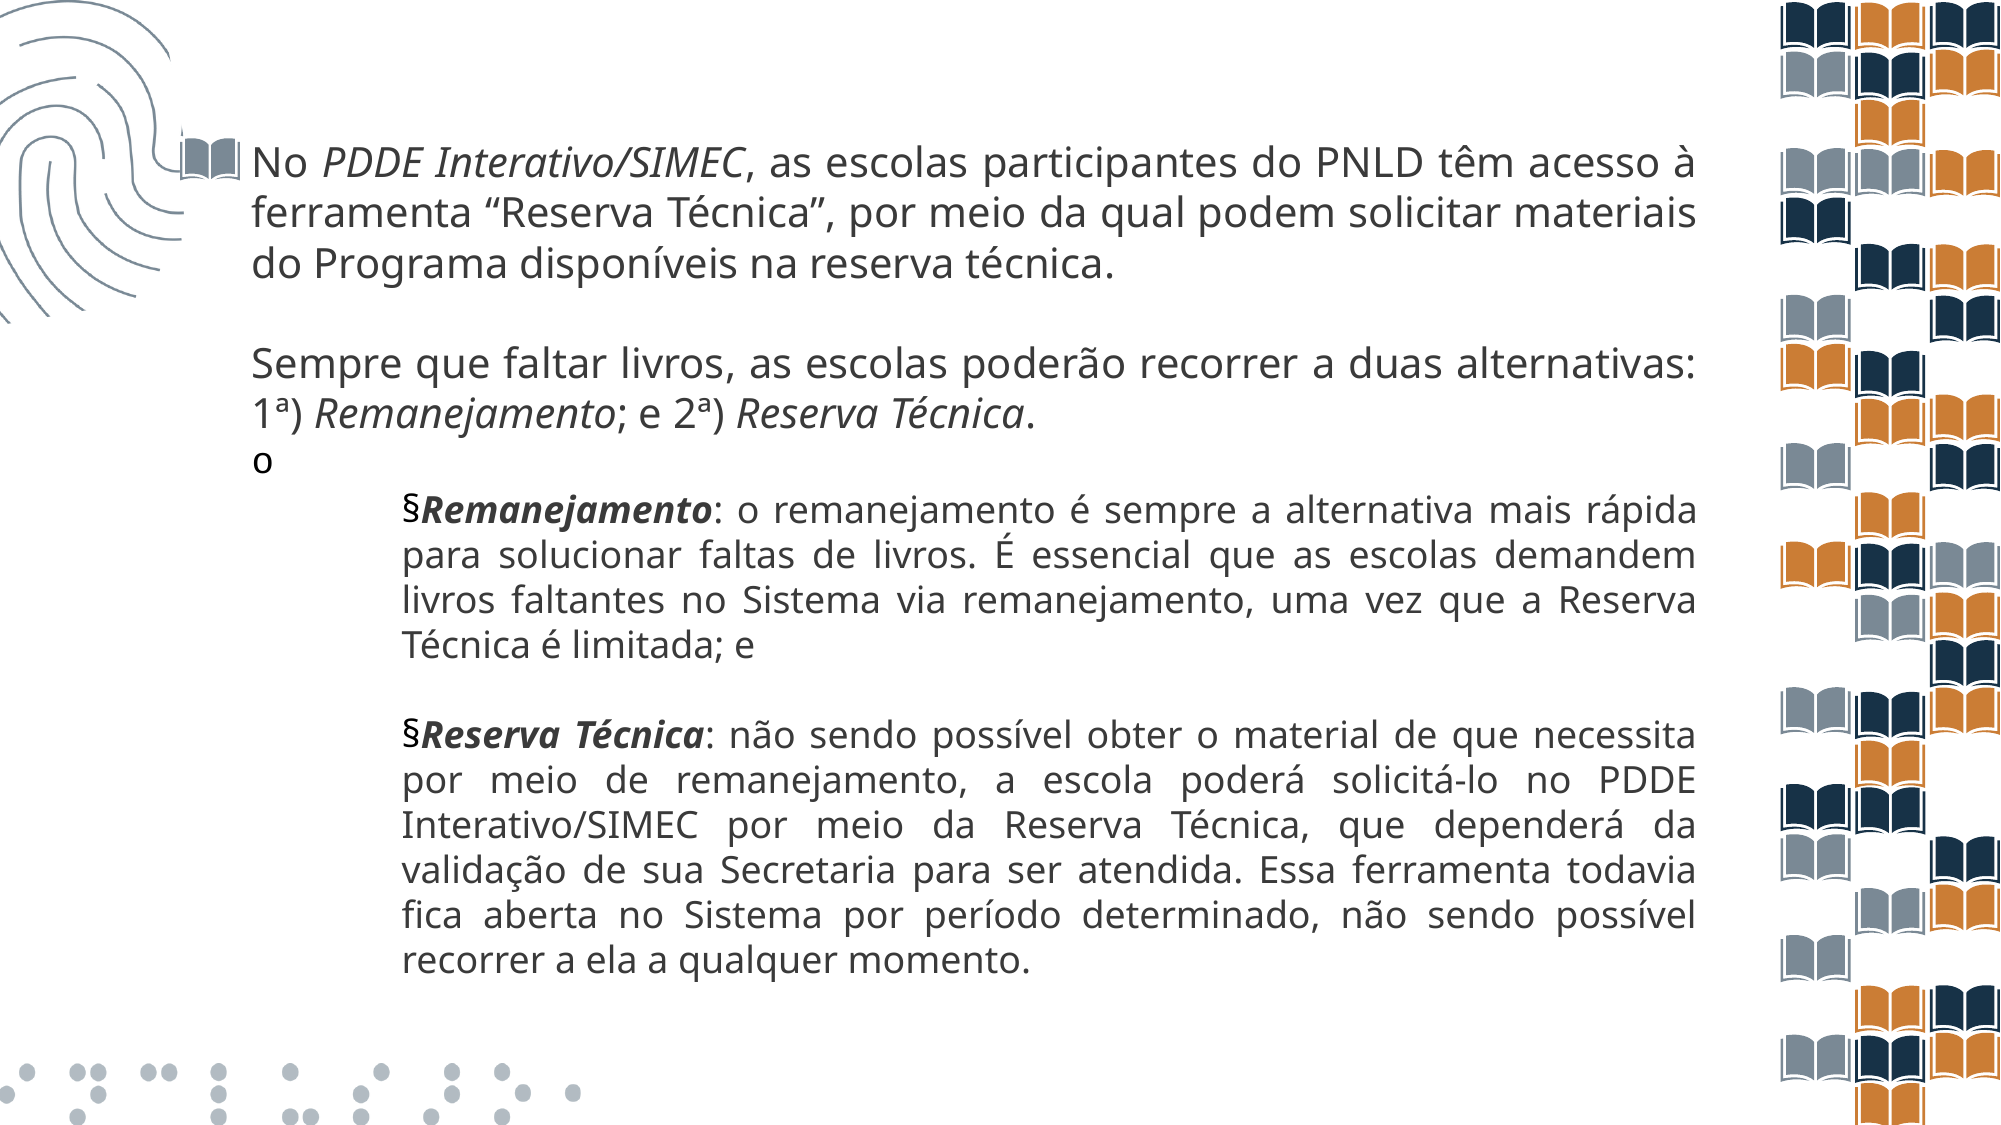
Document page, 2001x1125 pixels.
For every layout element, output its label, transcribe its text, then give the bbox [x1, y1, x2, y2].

text_box [1929, 539, 2000, 735]
text_box [1780, 0, 1851, 99]
text_box [1780, 292, 1851, 392]
text_box [0, 1063, 581, 1125]
text_box [1929, 0, 2000, 97]
text_box [1855, 689, 1926, 835]
text_box [1855, 983, 1926, 1125]
text_box [1929, 834, 2000, 932]
text_box [1780, 440, 1851, 491]
text_box [1929, 242, 2000, 292]
text_box [1855, 0, 1926, 197]
text_box [1780, 781, 1851, 882]
text_box [0, 0, 240, 326]
text_box [1780, 932, 1851, 983]
text_box [1855, 241, 1926, 292]
text_box [1780, 145, 1851, 245]
text_box [1929, 293, 2000, 343]
text_box [1780, 539, 1851, 589]
text_box [1780, 684, 1851, 735]
text_box [1929, 147, 2000, 198]
text_box [1780, 1032, 1851, 1082]
text_box [1855, 541, 1926, 591]
text_box [1929, 392, 2000, 492]
text_box [1855, 490, 1926, 540]
text_box [1929, 983, 2000, 1081]
text_box No PDDE Interativo/SIMEC, as escolas participantes do PNLD têm acesso à ferramenta “Reserva Técnica”, por meio da qual podem solicitar materiais do Programa disponíveis na reserva técnica. Sempre que faltar livros, as escolas poderão recorrer a duas alternativas: 1ª) Remanejamento; e 2ª) Reserva Técnica. Remanejamento: o remanejamento é sempre a alternativa mais rápida para solucionar faltas de livros. É essencial que as escolas demandem livros faltantes no Sistema via remanejamento, uma vez que a Reserva Técnica é limitada; e Reserva Técnica: não sendo possível obter o material de que necessita por meio de remanejamento, a escola poderá solicitá-lo no PDDE Interativo/SIMEC por meio da Reserva Técnica, que dependerá da validação de sua Secretaria para ser atendida. Essa ferramenta todavia fica aberta no Sistema por período determinado, não sendo possível recorrer a ela a qualquer momento. [251, 136, 1713, 989]
text_box [1855, 348, 1926, 447]
text_box [1855, 885, 1926, 936]
text_box [1855, 592, 1926, 643]
